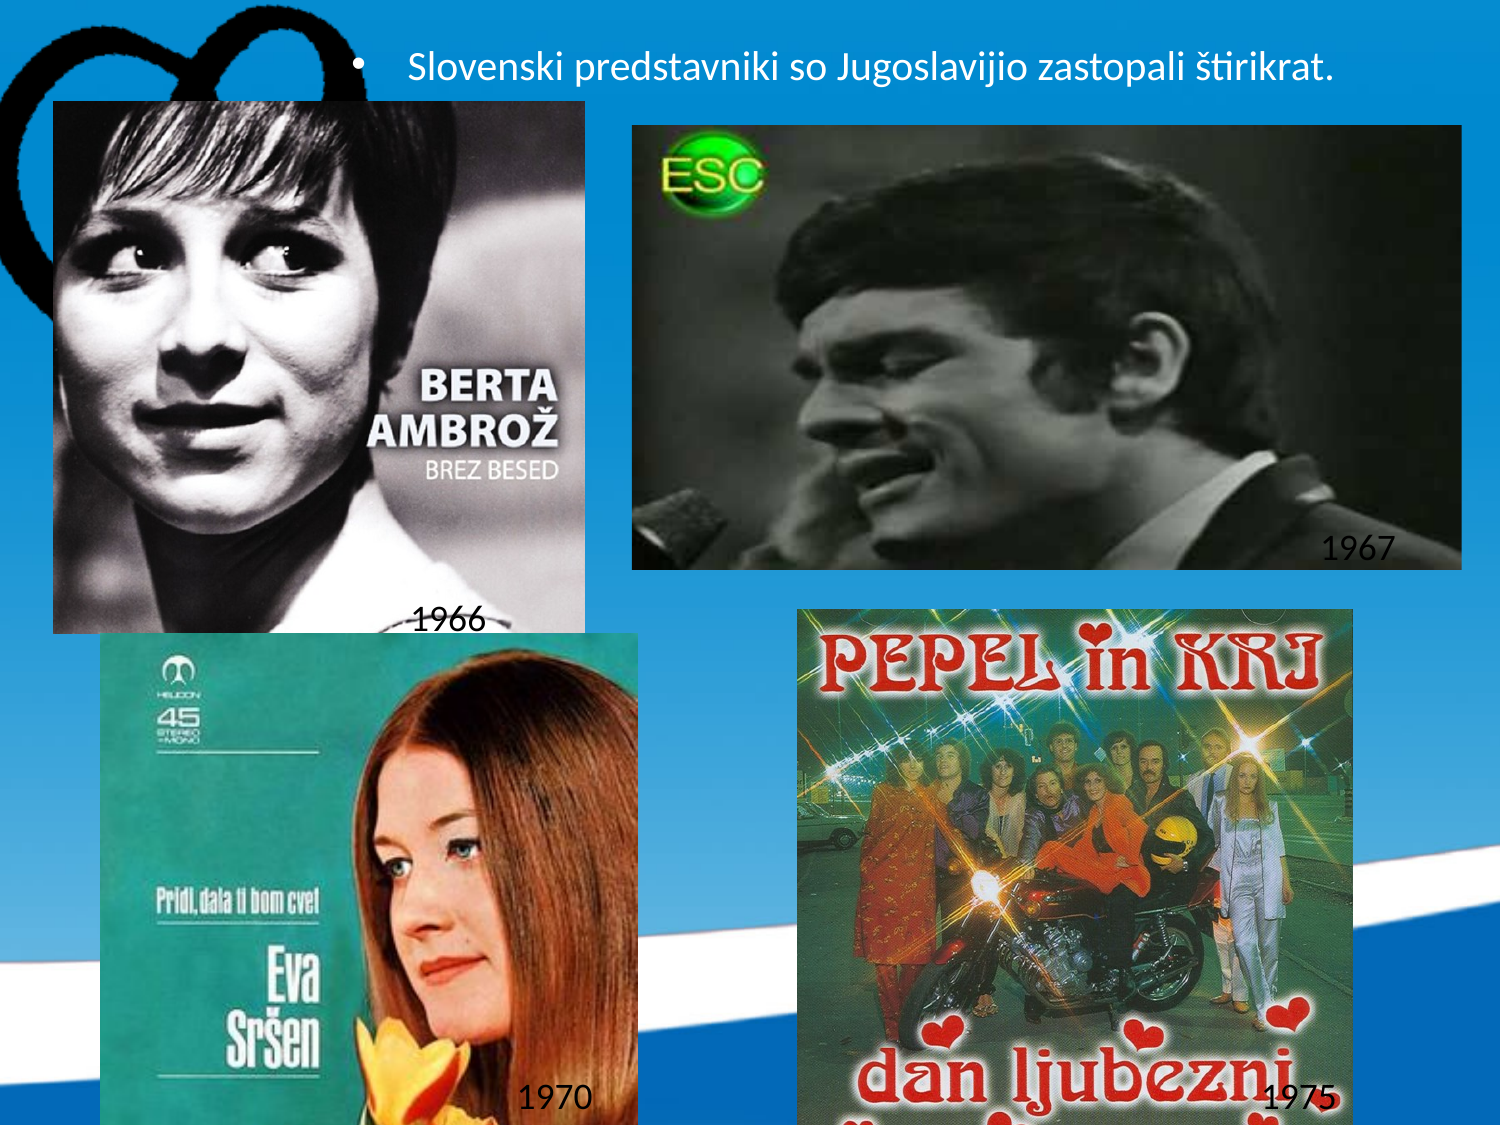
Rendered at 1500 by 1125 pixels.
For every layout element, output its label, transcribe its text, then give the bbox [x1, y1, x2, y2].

text_box 1975 [1246, 1064, 1353, 1125]
text_box 1967 [1305, 515, 1447, 576]
picture [0, 7, 1500, 1125]
text_box 1970 [501, 1064, 644, 1125]
text_box 1966 [395, 586, 550, 646]
list Slovenski predstavniki so Jugoslavijio zastopali štirikrat. [336, 31, 1378, 119]
